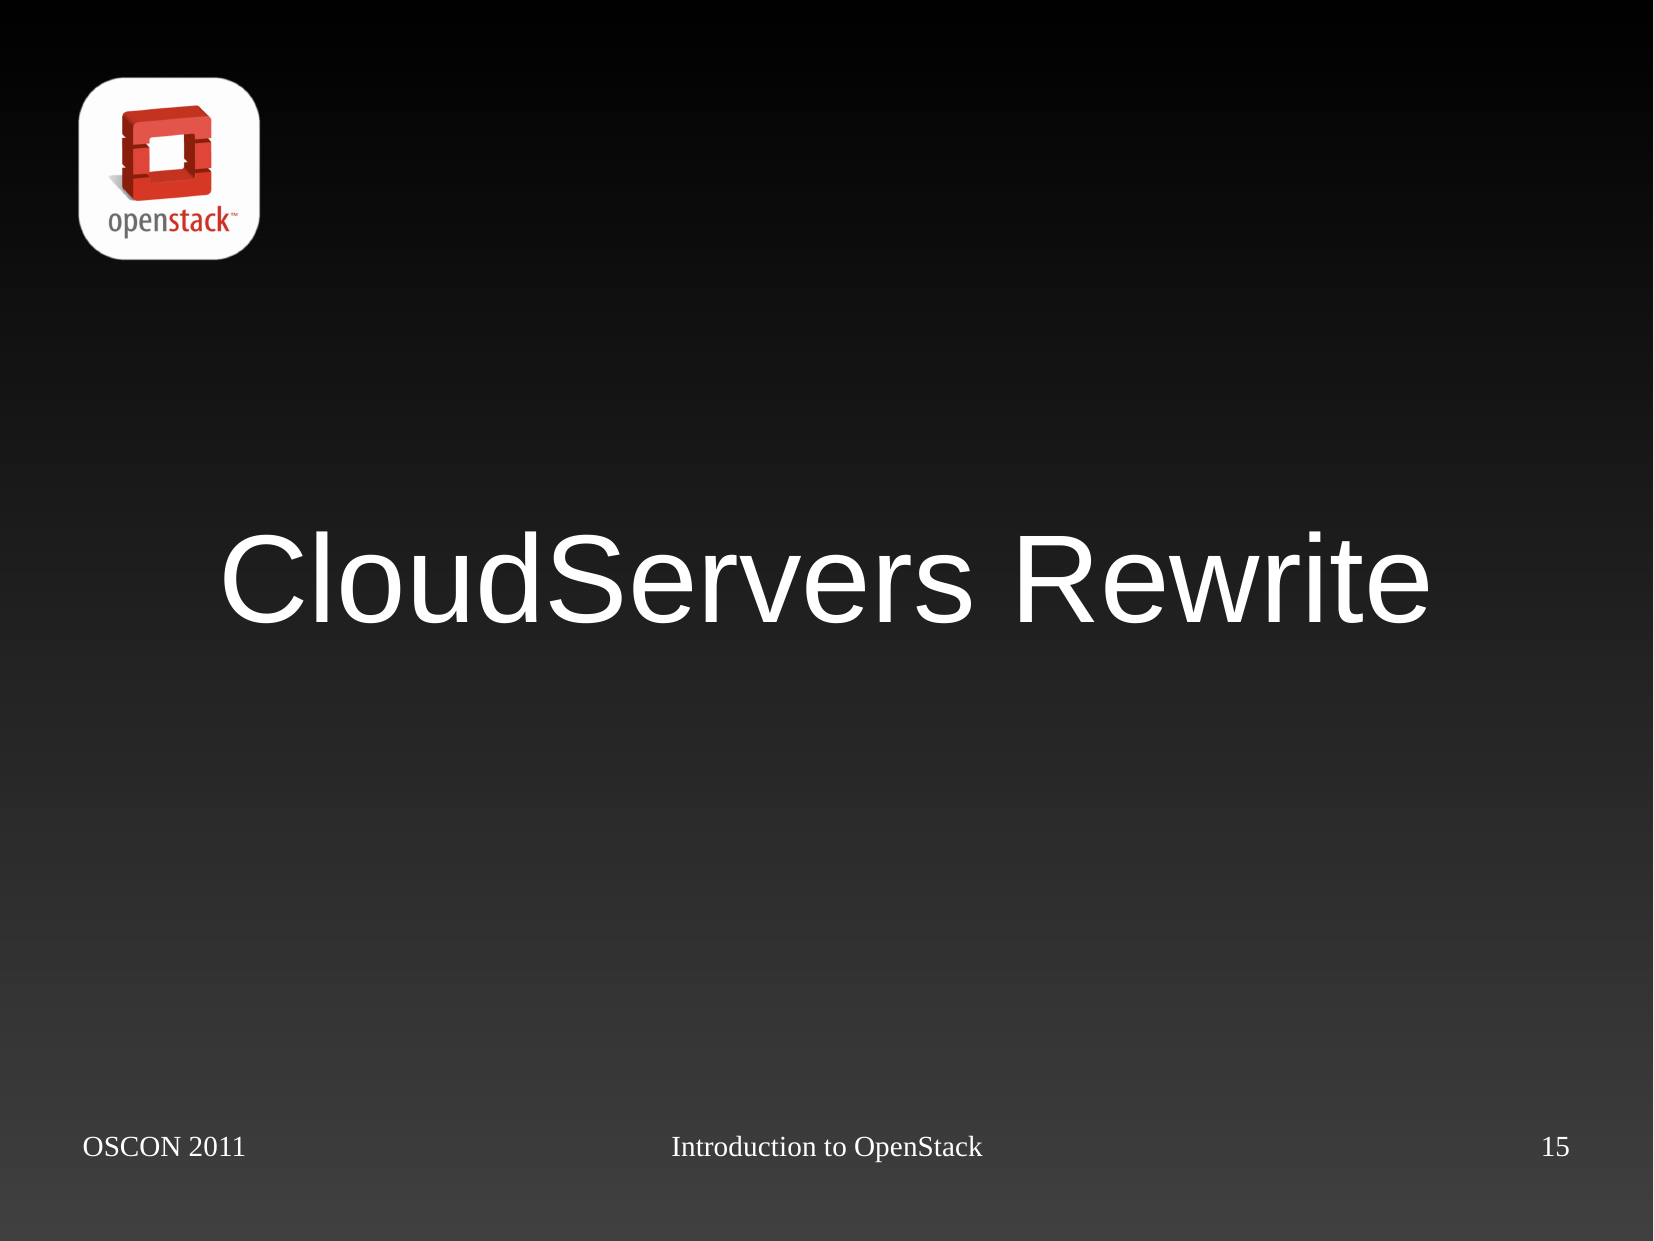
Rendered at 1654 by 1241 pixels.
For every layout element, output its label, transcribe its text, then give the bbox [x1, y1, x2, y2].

subtitle CloudServers Rewrite [82, 56, 1571, 1102]
picture [0, 0, 1654, 1241]
